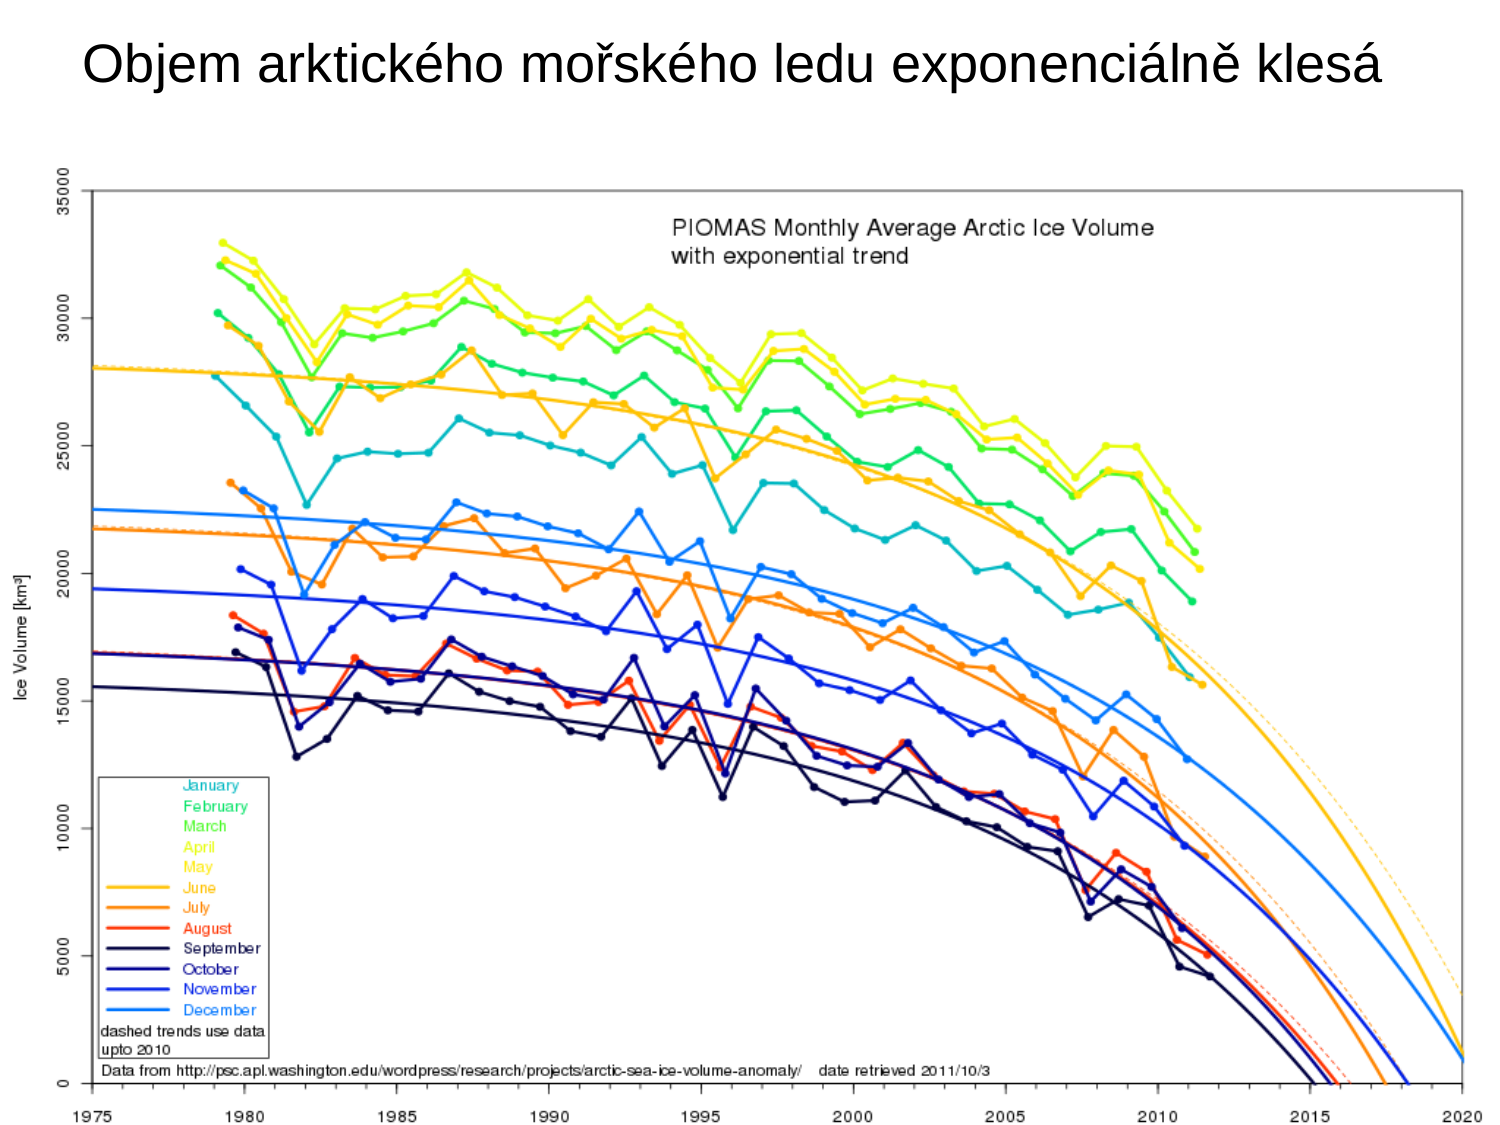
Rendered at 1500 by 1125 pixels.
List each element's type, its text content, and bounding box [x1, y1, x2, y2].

picture [6, 108, 1500, 1125]
title Objem arktického mořského ledu exponenciálně klesá [59, 0, 1409, 108]
